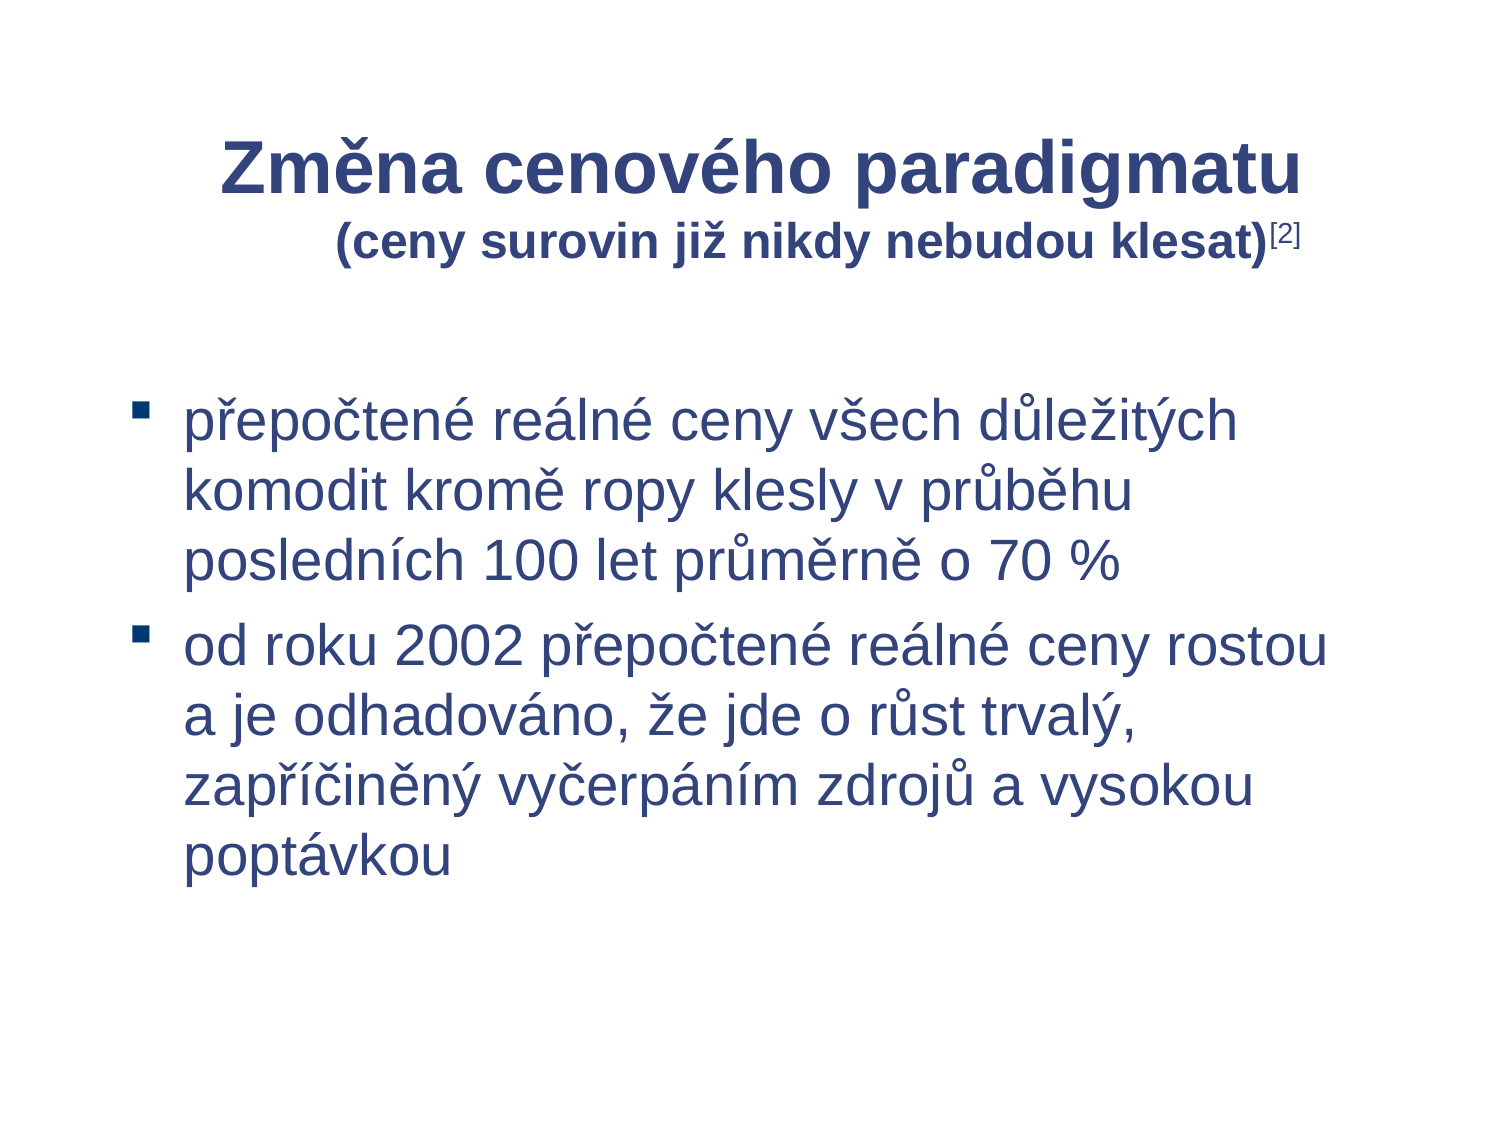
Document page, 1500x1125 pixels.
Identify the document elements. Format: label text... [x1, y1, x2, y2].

title Změna cenového paradigmatu (ceny surovin již nikdy nebudou klesat)[2] [24, 99, 1500, 288]
list přepočtené reálné ceny všech důležitých komodit kromě ropy klesly v průběhu posledních 100 let průměrně o 70 % od roku 2002 přepočtené reálné ceny rostou a je odhadováno, že jde o růst trvalý, zapříčiněný vyčerpáním zdrojů a vysokou poptávkou [112, 374, 1388, 1000]
